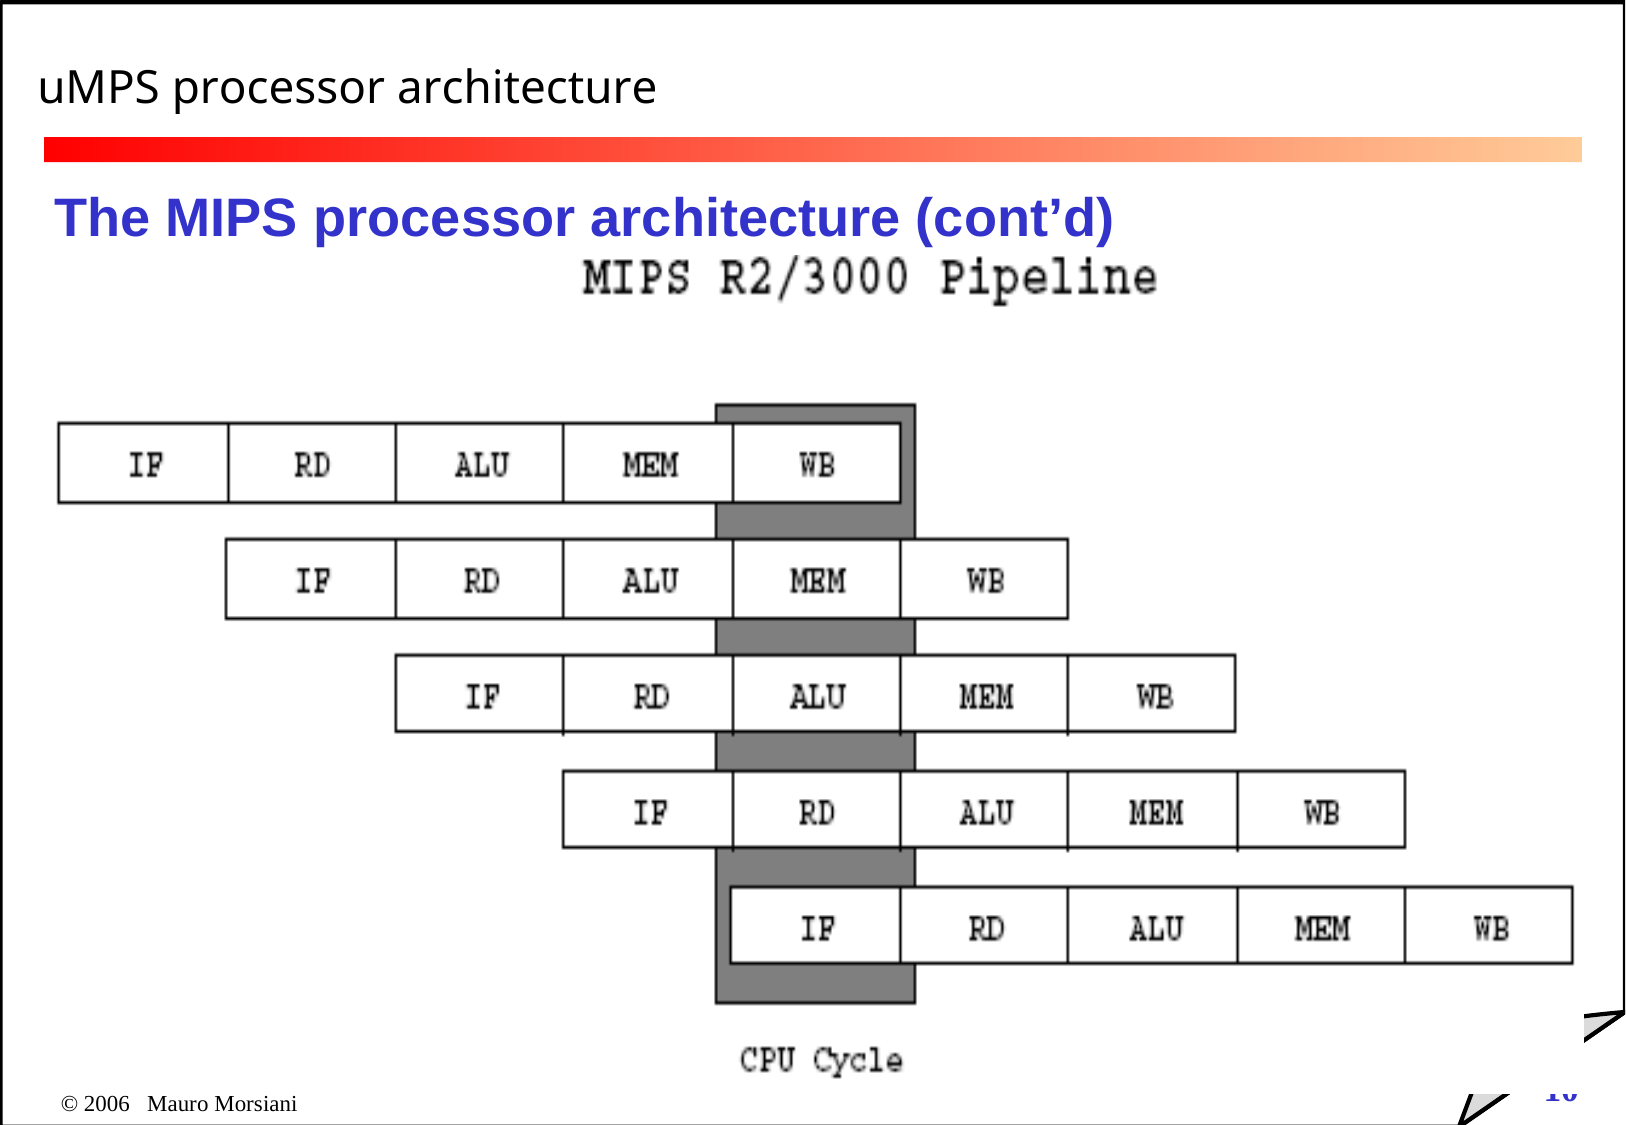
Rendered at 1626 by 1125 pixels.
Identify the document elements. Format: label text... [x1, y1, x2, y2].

title uMPS processor architecture [37, 44, 1587, 130]
picture [46, 255, 1584, 1094]
list The MIPS processor architecture (cont’d) [54, 187, 1557, 595]
